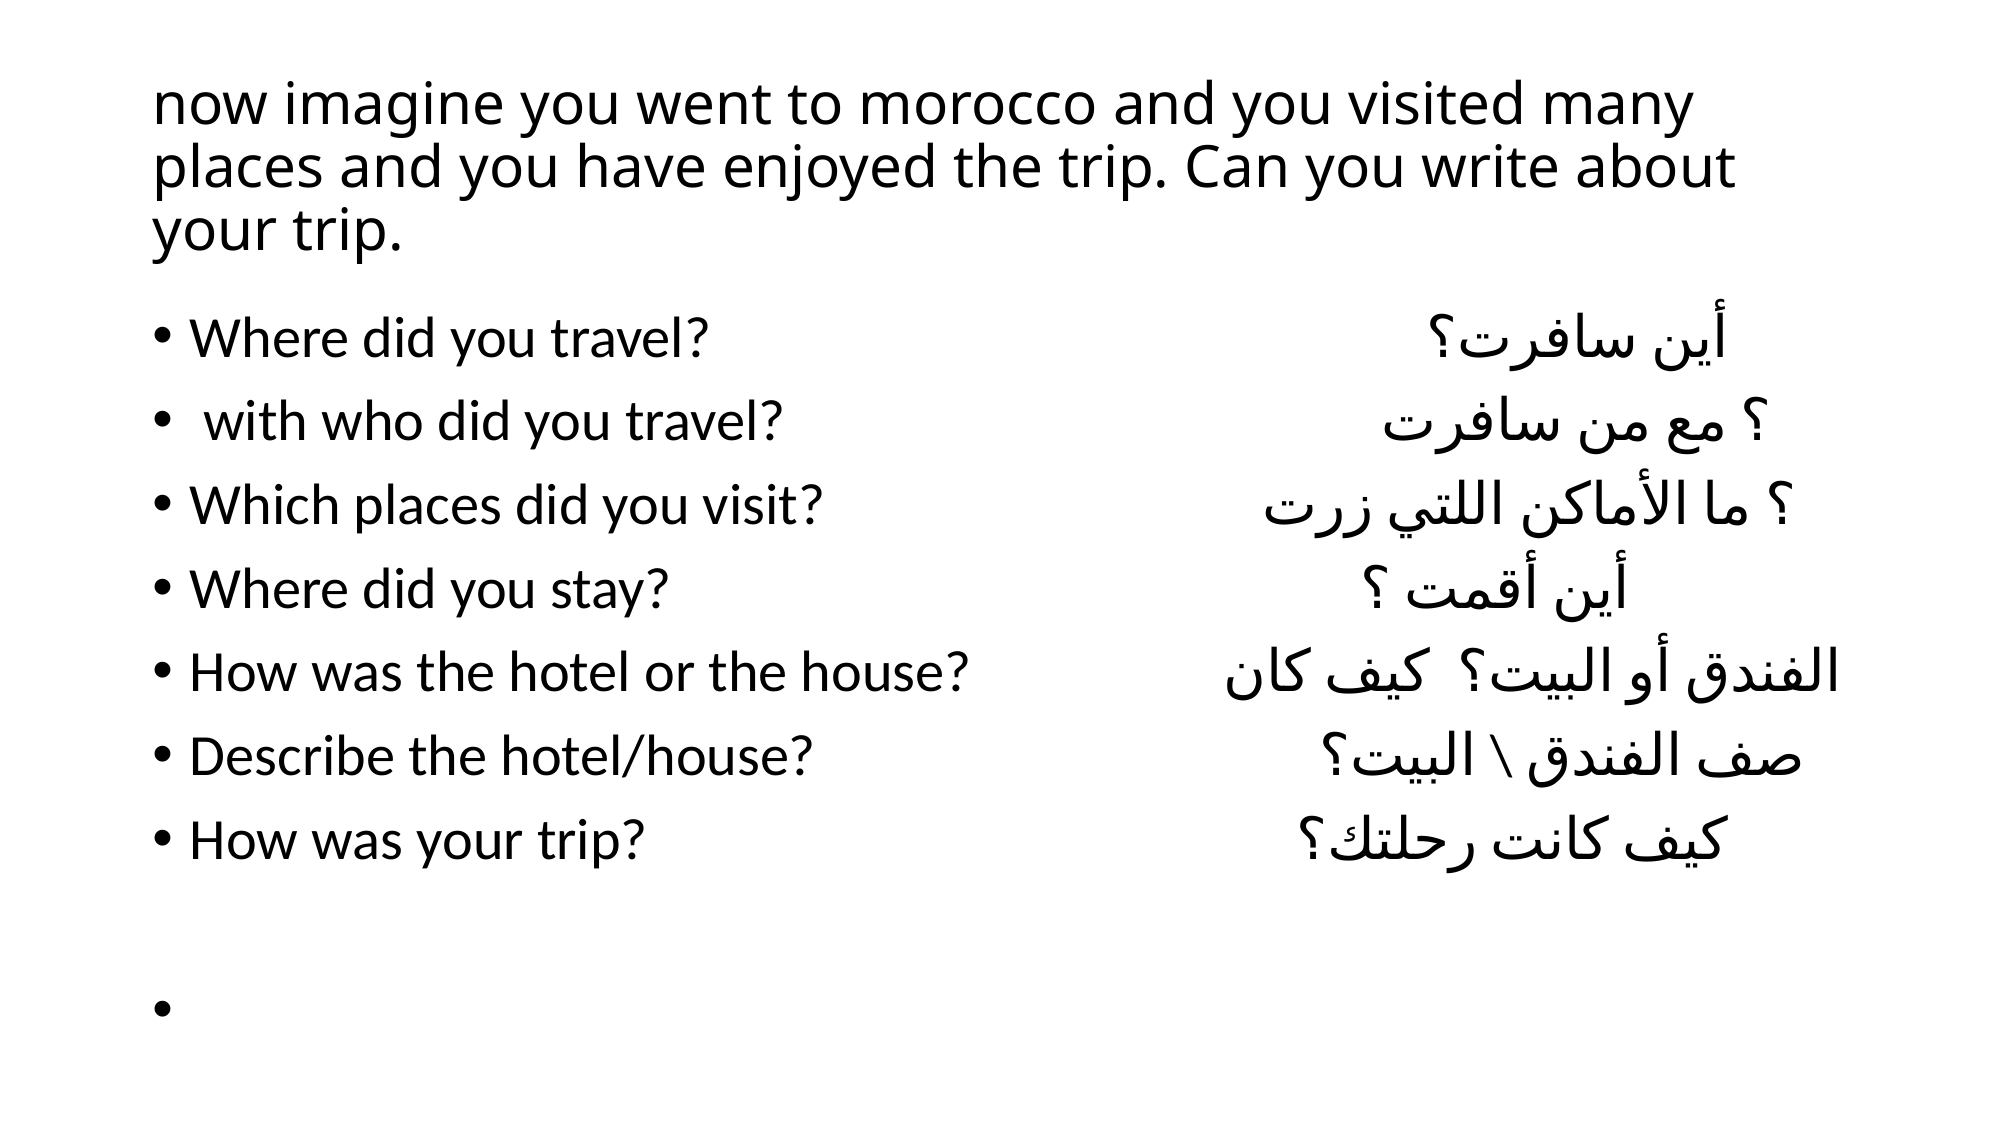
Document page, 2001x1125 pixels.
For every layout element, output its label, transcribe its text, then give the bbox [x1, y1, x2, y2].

list Where did you travel? أين سافرت؟ with who did you travel? ؟ مع من سافرت Which places did you visit? ؟ ما الأماكن اللتي زرت Where did you stay? أين أقمت ؟ How was the hotel or the house? الفندق أو البيت؟ كيف كان Describe the hotel/house? صف الفندق \ البيت؟ How was your trip? كيف كانت رحلتك؟ [137, 299, 1863, 1014]
title now imagine you went to morocco and you visited many places and you have enjoyed the trip. Can you write about your trip. [137, 59, 1863, 278]
